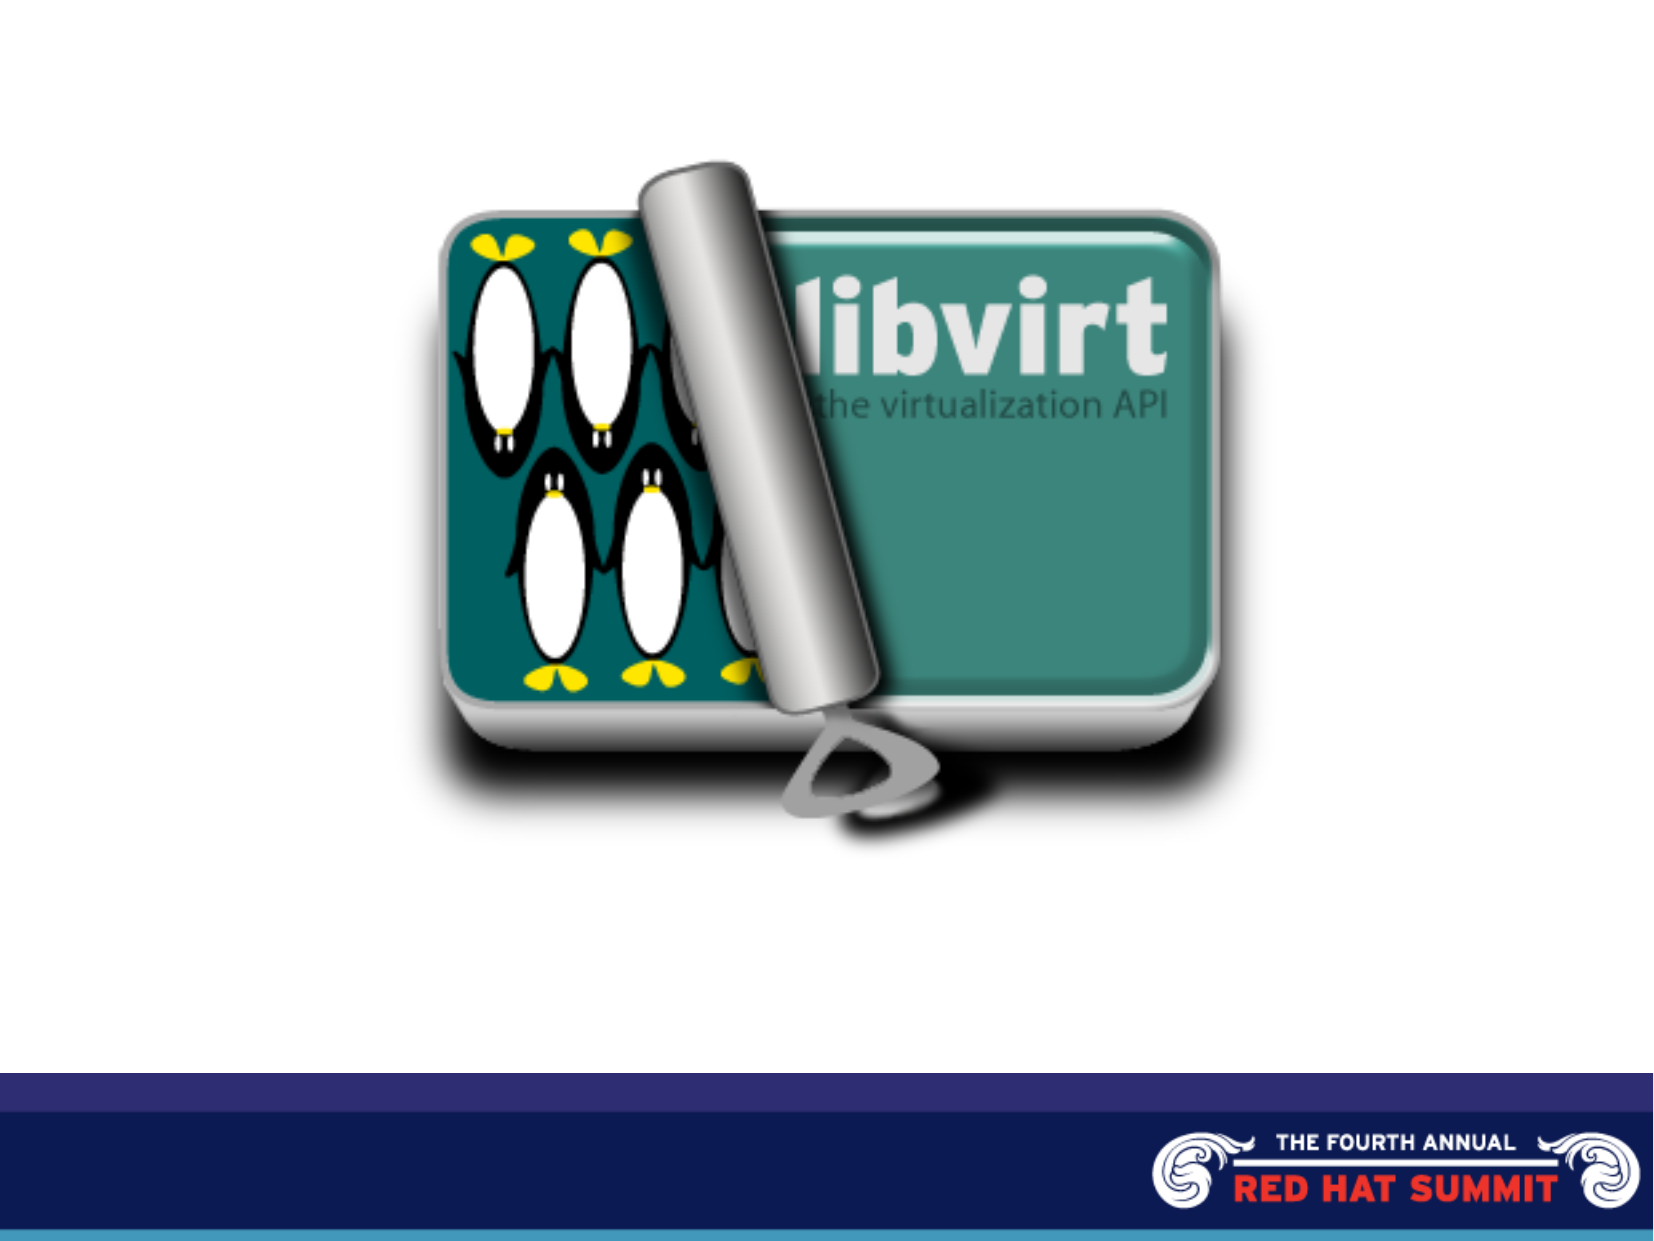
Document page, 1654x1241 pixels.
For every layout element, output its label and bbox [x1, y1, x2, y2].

picture [0, 1073, 1654, 1241]
picture [383, 147, 1301, 883]
